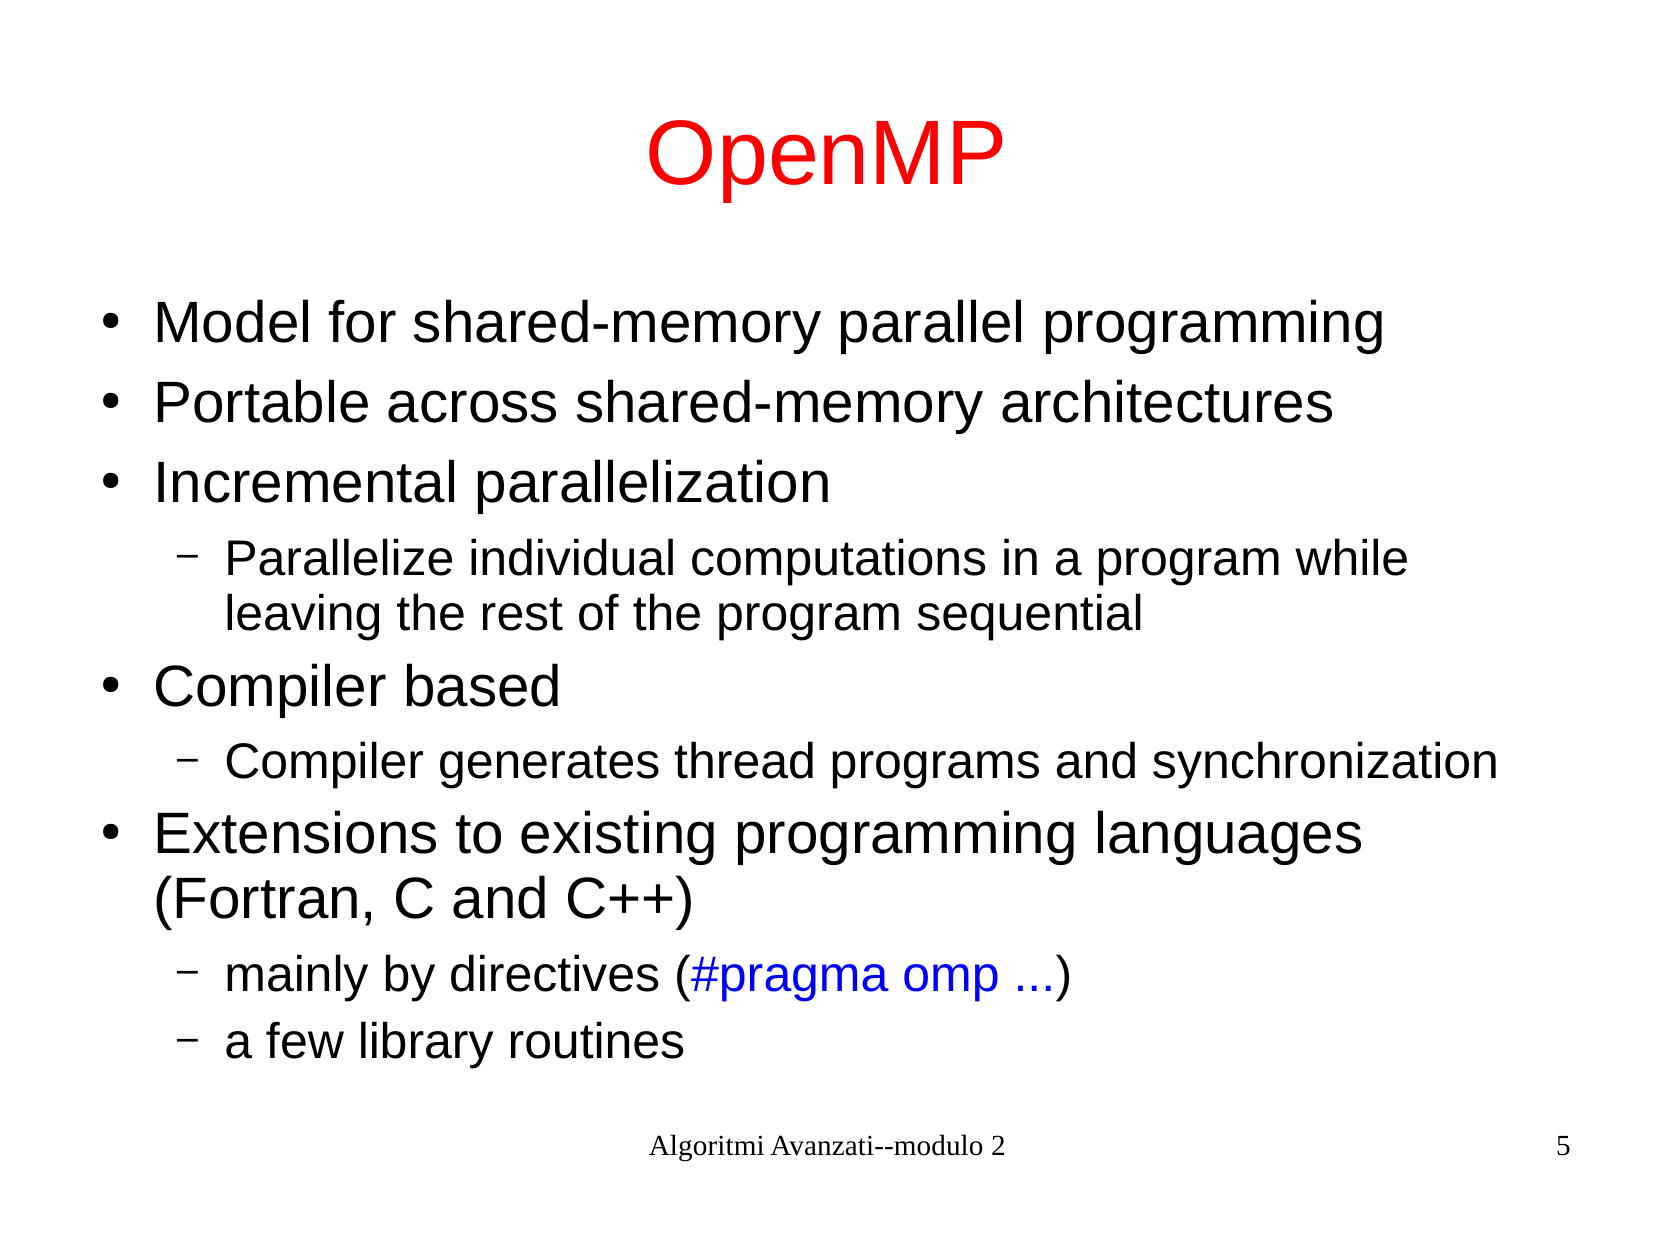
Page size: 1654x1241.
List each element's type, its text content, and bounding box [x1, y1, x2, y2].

list Model for shared-memory parallel programming Portable across shared-memory architectures Incremental parallelization Parallelize individual computations in a program while leaving the rest of the program sequential Compiler based Compiler generates thread programs and synchronization Extensions to existing programming languages (Fortran, C and C++) mainly by directives (#pragma omp ...) a few library routines [82, 290, 1571, 1109]
title OpenMP [82, 49, 1571, 257]
